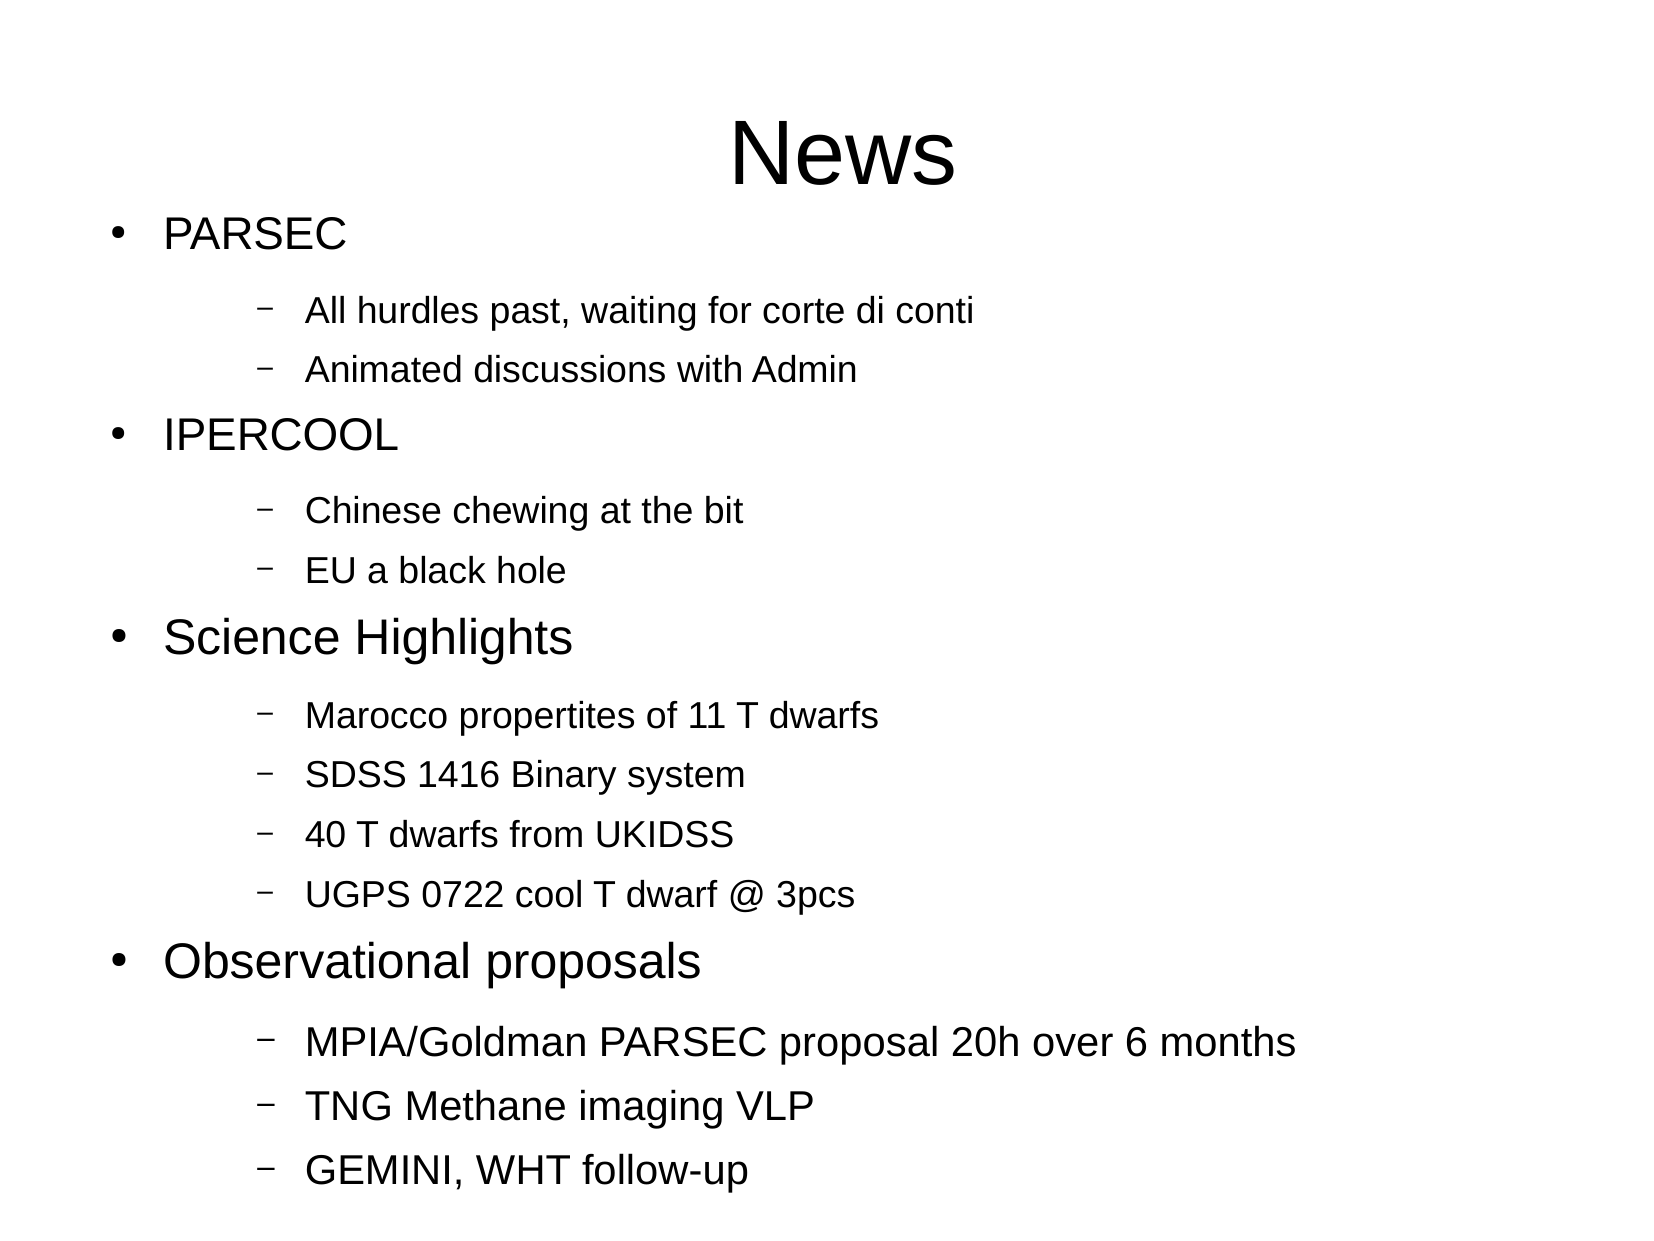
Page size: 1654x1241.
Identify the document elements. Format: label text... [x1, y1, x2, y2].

title News [82, 56, 1571, 250]
list PARSEC All hurdles past, waiting for corte di conti Animated discussions with Admin IPERCOOL Chinese chewing at the bit EU a black hole Science Highlights Marocco propertites of 11 T dwarfs SDSS 1416 Binary system 40 T dwarfs from UKIDSS UGPS 0722 cool T dwarf @ 3pcs Observational proposals MPIA/Goldman PARSEC proposal 20h over 6 months TNG Methane imaging VLP GEMINI, WHT follow-up [92, 208, 1581, 1195]
